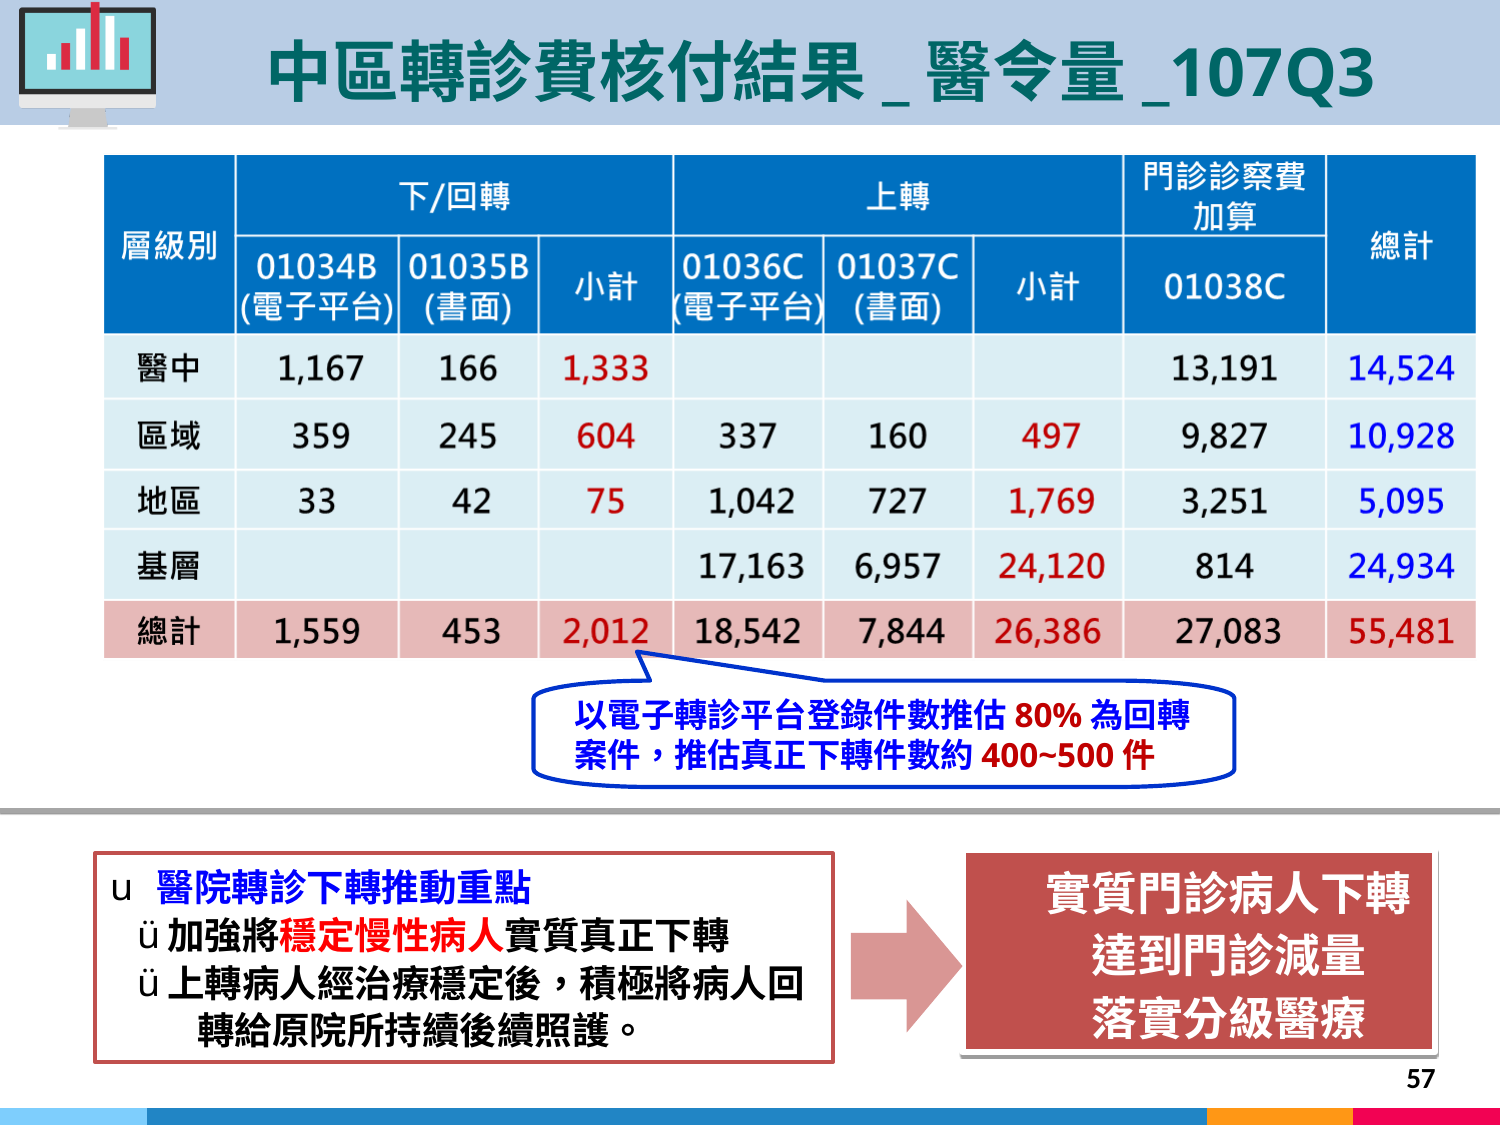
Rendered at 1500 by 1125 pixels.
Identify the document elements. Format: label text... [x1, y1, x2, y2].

text_box 醫院轉診下轉推動重點 加強將穩定慢性病人實質真正下轉 上轉病人經治療穩定後，積極將病人回轉給原院所持續後續照護。 [95, 853, 833, 1063]
picture [19, 0, 156, 132]
text_box 以電子轉診平台登錄件數推估80%為回轉案件，推估真正下轉件數約400~500件 [533, 651, 1235, 787]
title 中區轉診費核付結果_醫令量_107Q3 [188, 4, 1454, 135]
text_box <編號> [1391, 1043, 1482, 1113]
picture [103, 145, 1477, 671]
text_box [850, 899, 963, 1033]
text_box 實質門診病人下轉 達到門診減量 落實分級醫療 [962, 849, 1436, 1053]
